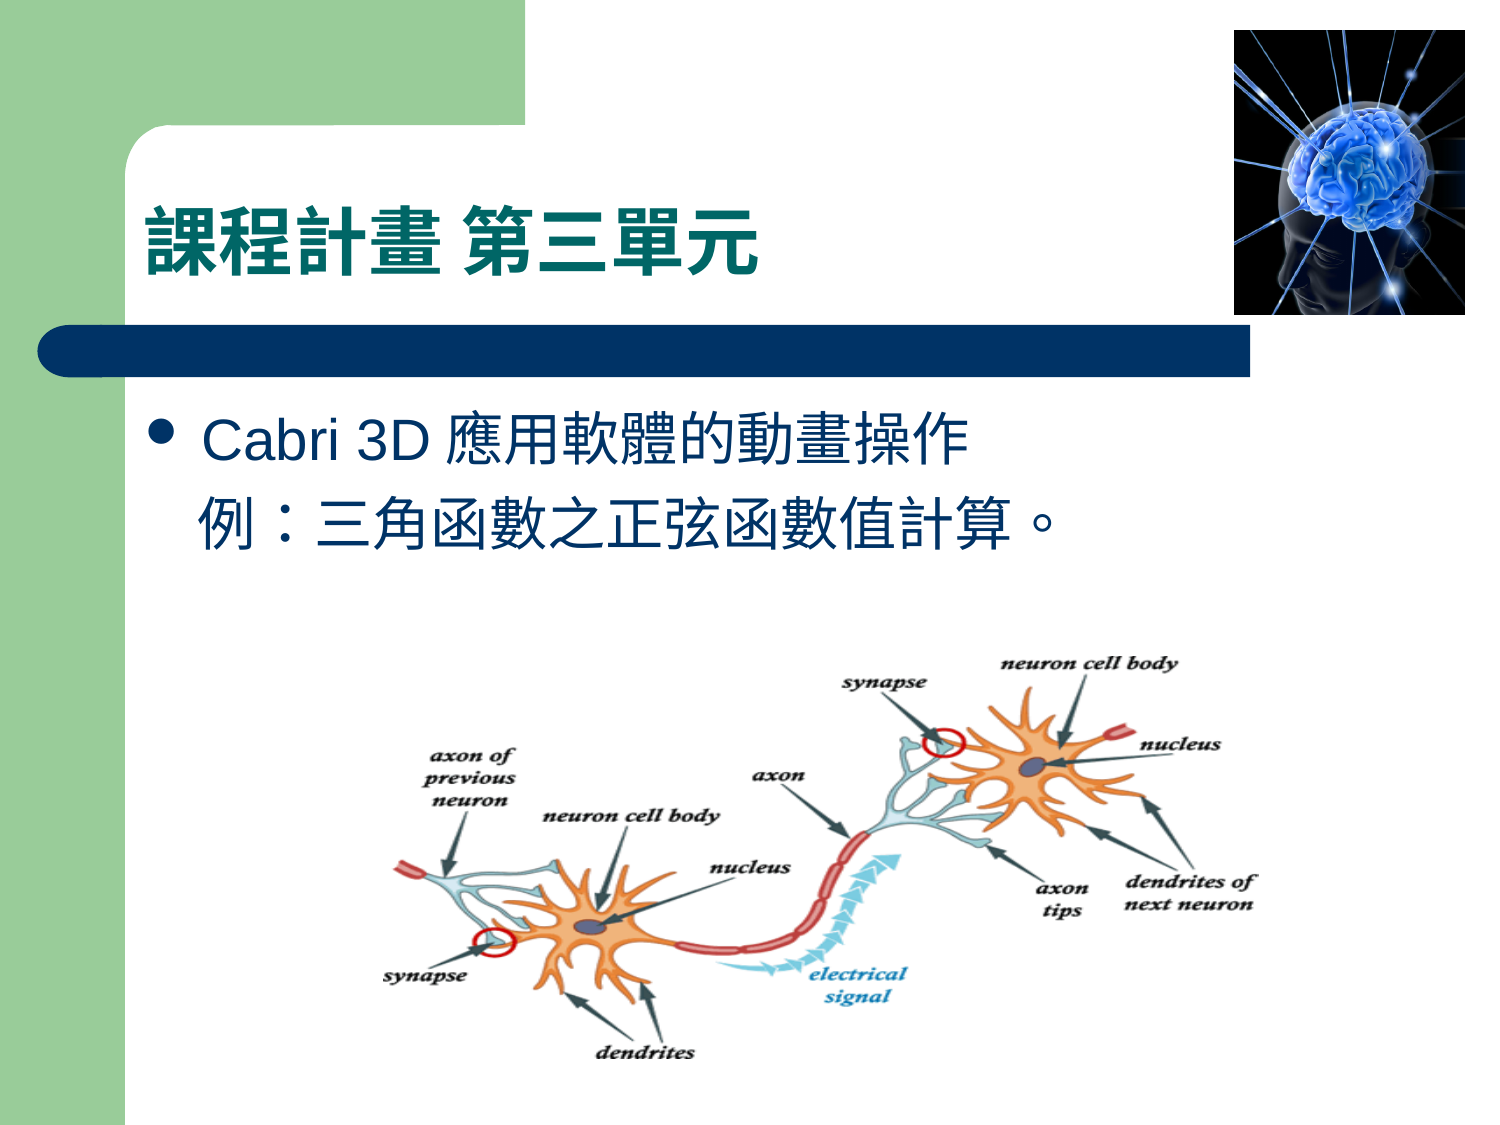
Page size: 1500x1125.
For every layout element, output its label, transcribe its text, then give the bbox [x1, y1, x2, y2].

title 課程計畫 第三單元 [135, 137, 1234, 302]
picture [1234, 30, 1465, 315]
picture [383, 656, 1259, 1059]
list Cabri 3D應用軟體的動畫操作 例：三角函數之正弦函數值計算。 [137, 387, 1400, 999]
